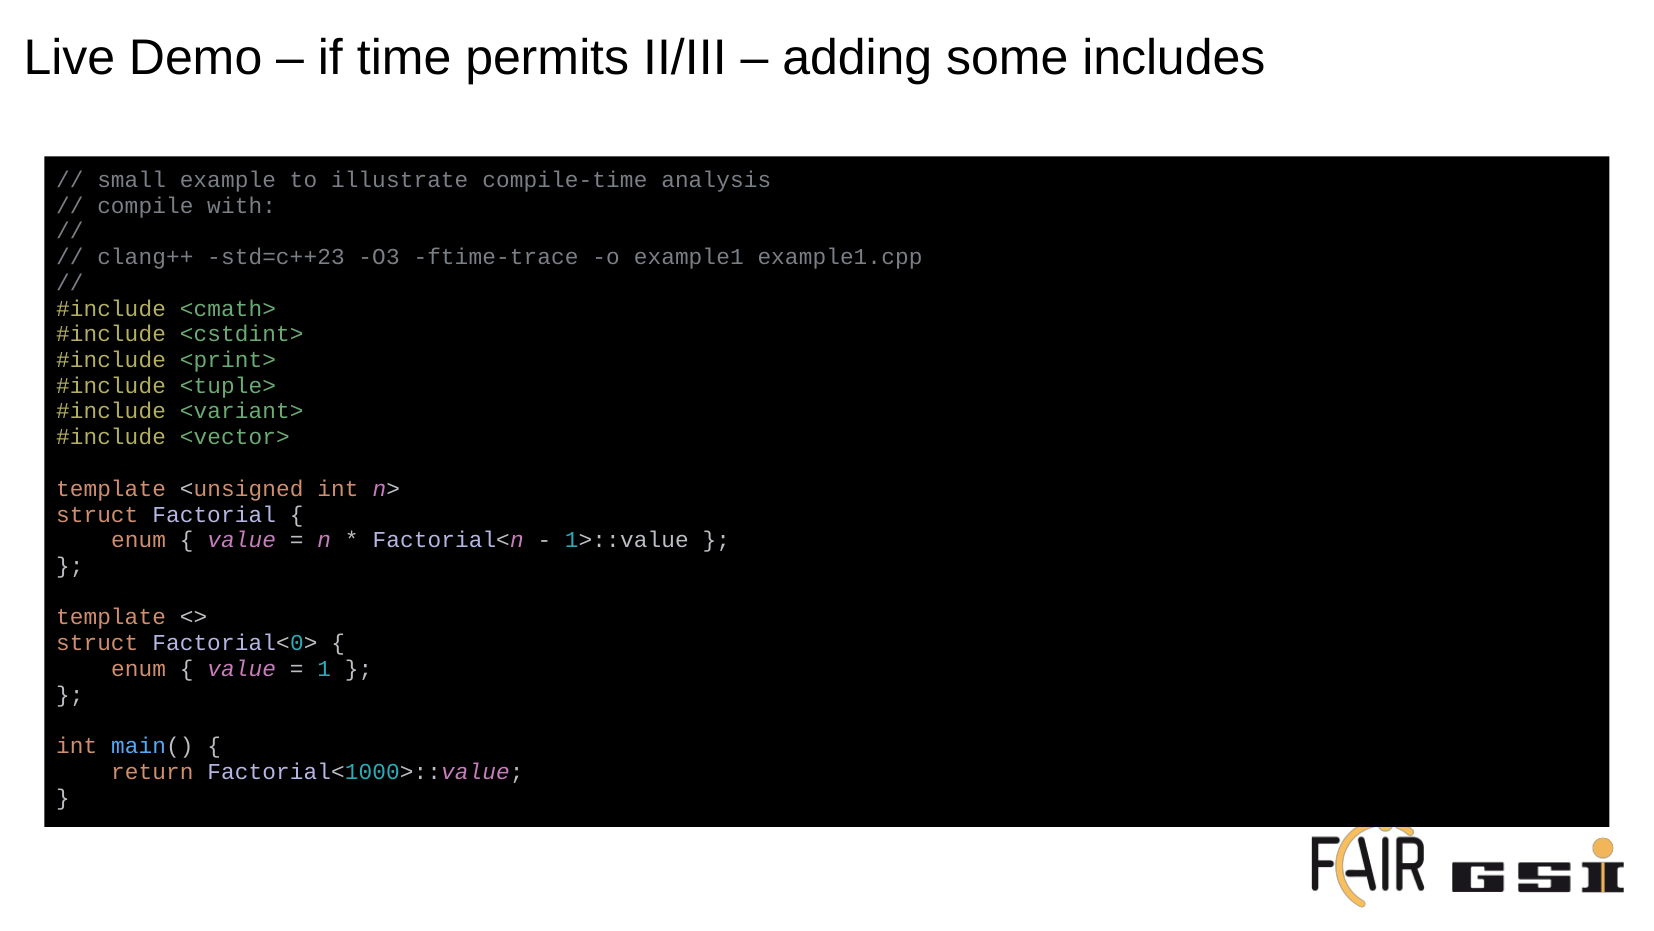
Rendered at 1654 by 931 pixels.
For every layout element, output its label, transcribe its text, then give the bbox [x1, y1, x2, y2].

list // small example to illustrate compile-time analysis // compile with: // // clang++ -std=c++23 -O3 -ftime-trace -o example1 example1.cpp // #include <cmath> #include <cstdint> #include <print> #include <tuple> #include <variant> #include <vector> template <unsigned int n> struct Factorial { enum { value = n * Factorial<n - 1>::value }; }; template <> struct Factorial<0> { enum { value = 1 }; }; int main() { return Factorial<1000>::value; } [44, 156, 1610, 827]
title Live Demo – if time permits II/III – adding some includes [23, 29, 1638, 119]
picture [1451, 836, 1626, 895]
picture [1311, 827, 1426, 910]
